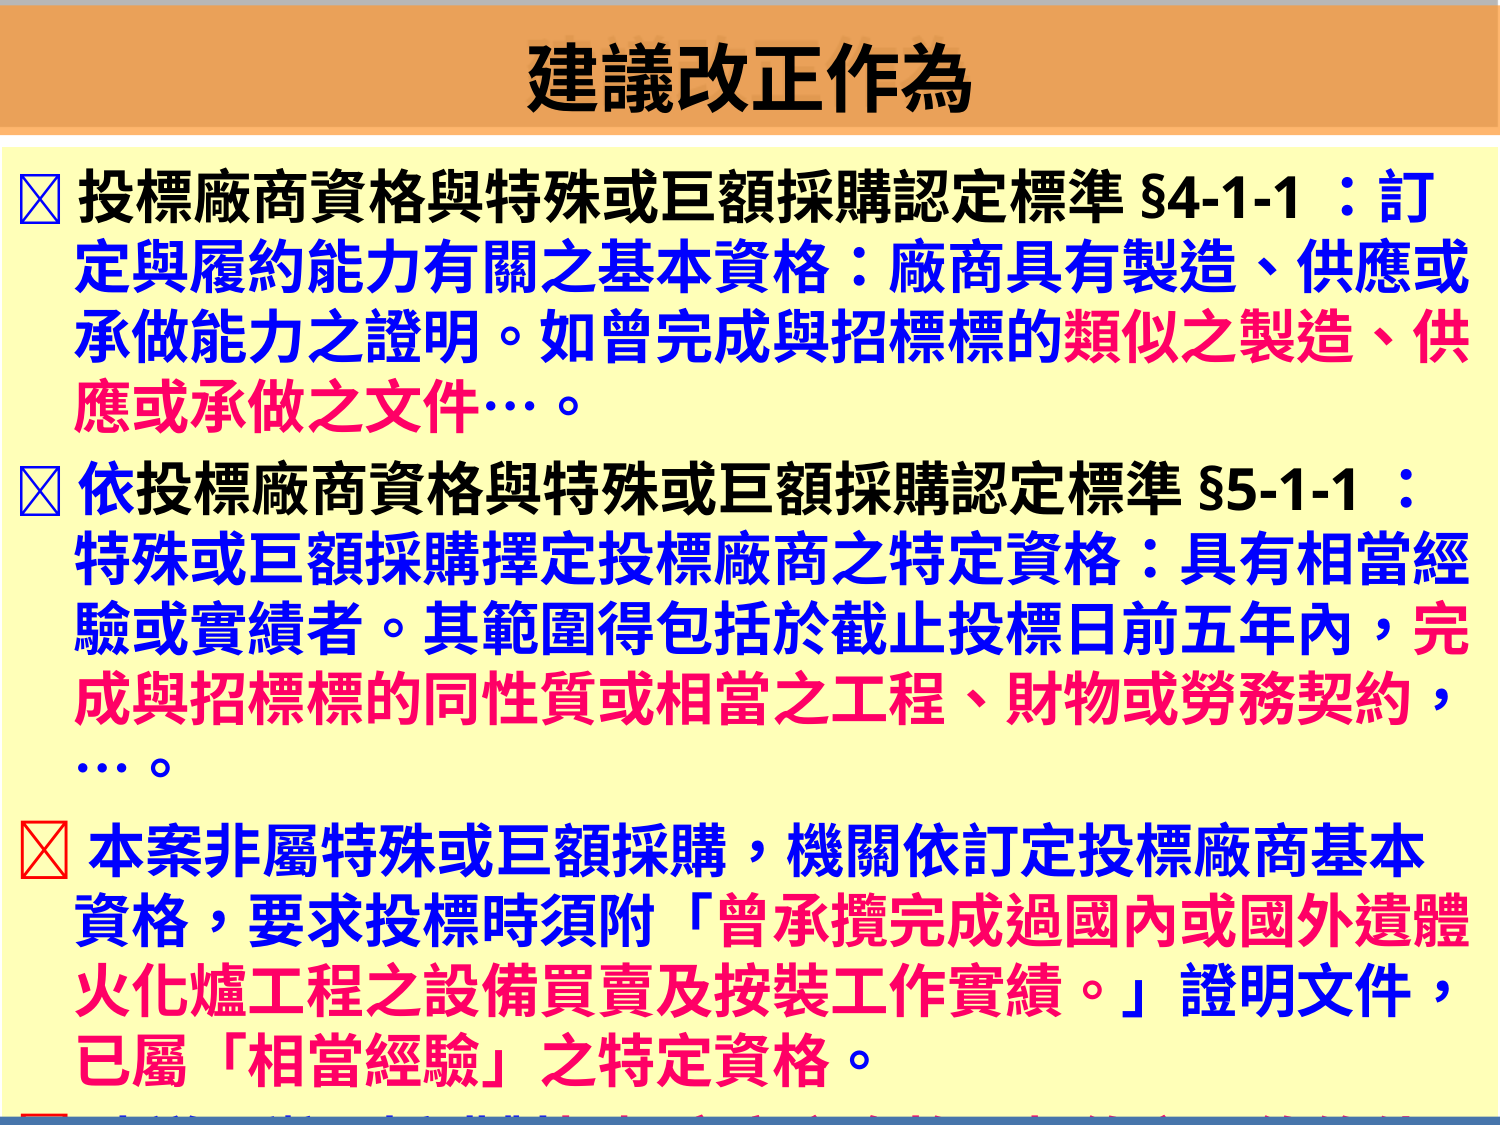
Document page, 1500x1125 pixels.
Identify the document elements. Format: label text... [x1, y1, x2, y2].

text_box 建議改正作為 [0, 5, 1500, 136]
text_box 投標廠商資格與特殊或巨額採購認定標準§4-1-1：訂定與履約能力有關之基本資格：廠商具有製造、供應或承做能力之證明。如曾完成與招標標的類似之製造、供應或承做之文件…。 依投標廠商資格與特殊或巨額採購認定標準§5-1-1：特殊或巨額採購擇定投標廠商之特定資格：具有相當經驗或實績者。其範圍得包括於截止投標日前五年內，完成與招標標的同性質或相當之工程、財物或勞務契約，…。 本案非屬特殊或巨額採購，機關依訂定投標廠商基本資格，要求投標時須附「曾承攬完成過國內或國外遺體火化爐工程之設備買賣及按裝工作實績。」證明文件，已屬「相當經驗」之特定資格。 建議：辦理採購對投標廠商之資格、契約之履約條件，應合理訂定之，並檢討有無不當限制競爭之情形。 [0, 144, 1500, 1116]
text_box [0, 1116, 1500, 1125]
